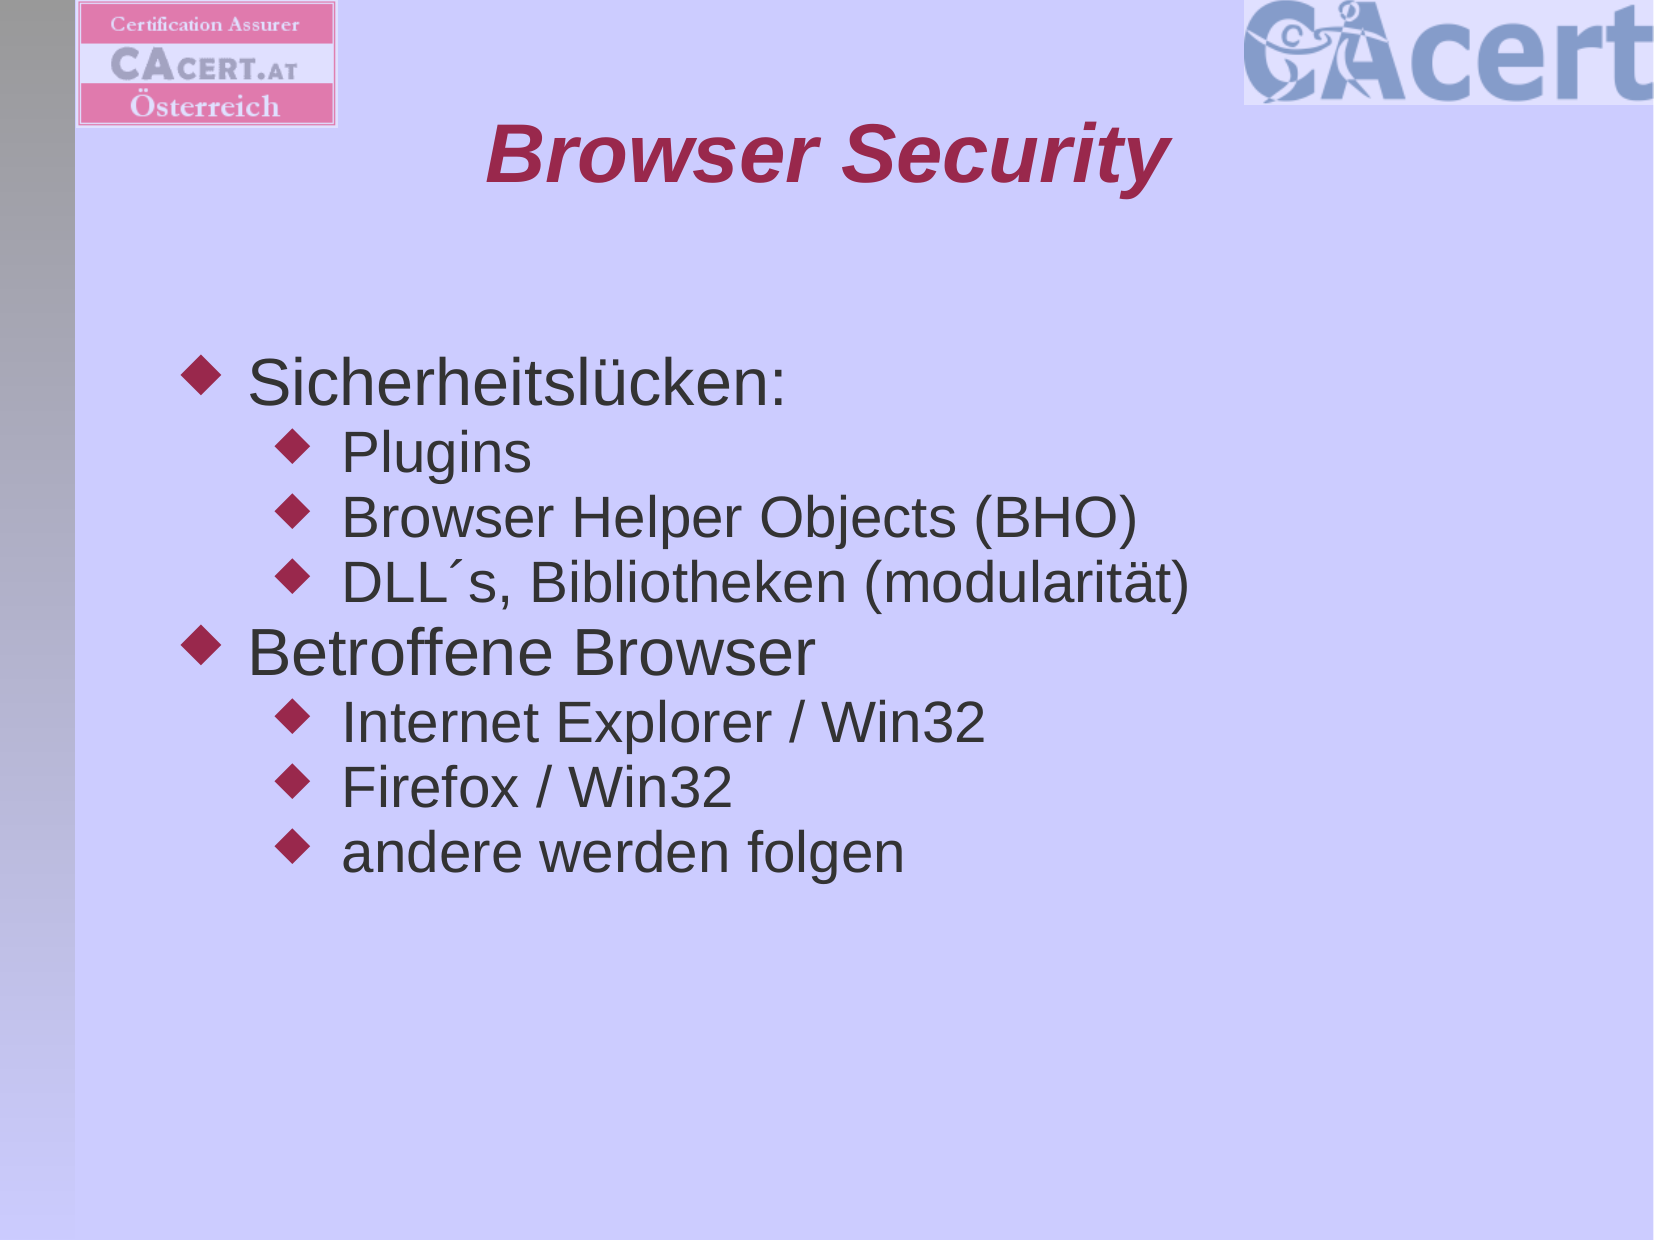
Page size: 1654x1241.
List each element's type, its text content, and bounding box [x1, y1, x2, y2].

title Browser Security [121, 49, 1534, 257]
list Sicherheitslücken: Plugins Browser Helper Objects (BHO) DLL´s, Bibliotheken (modularität) Betroffene Browser Internet Explorer / Win32 Firefox / Win32 andere werden folgen [152, 344, 1534, 1127]
